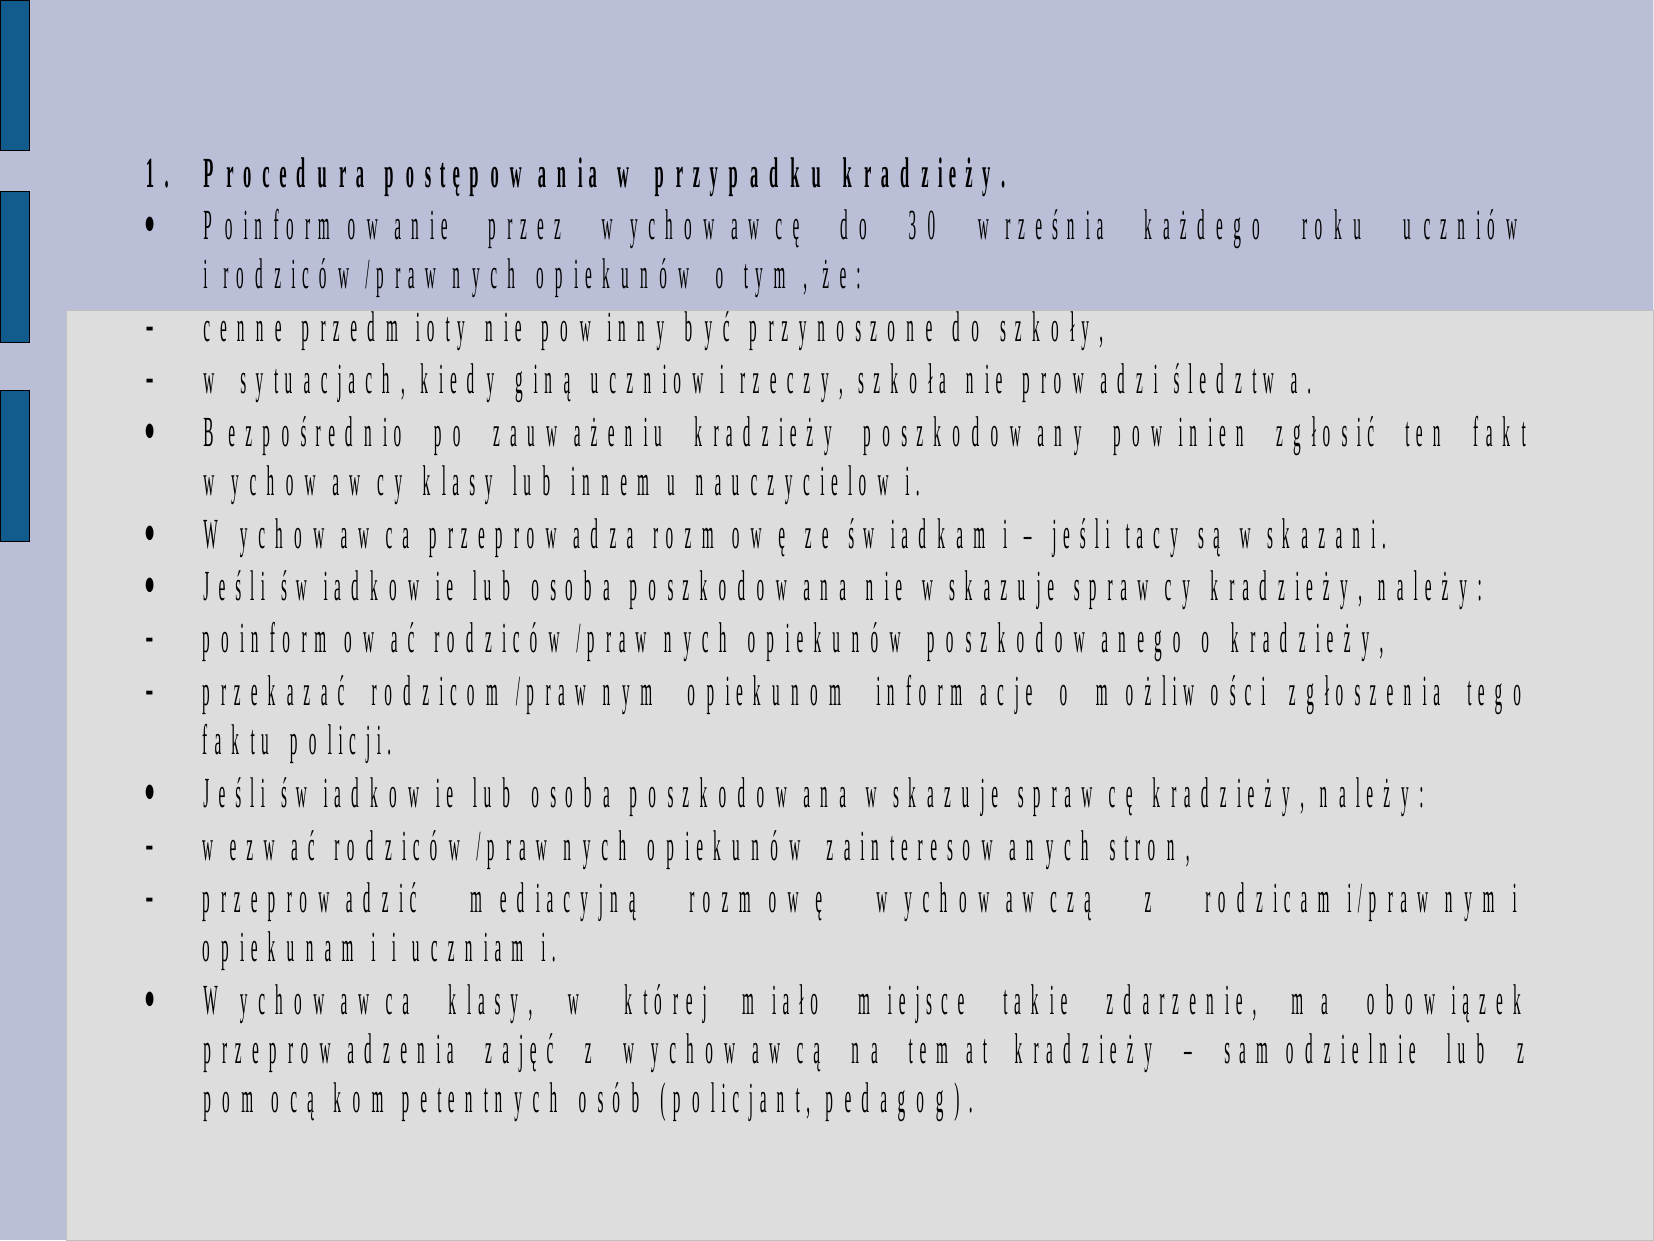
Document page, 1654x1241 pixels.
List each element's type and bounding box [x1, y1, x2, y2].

picture [88, 147, 1536, 1123]
